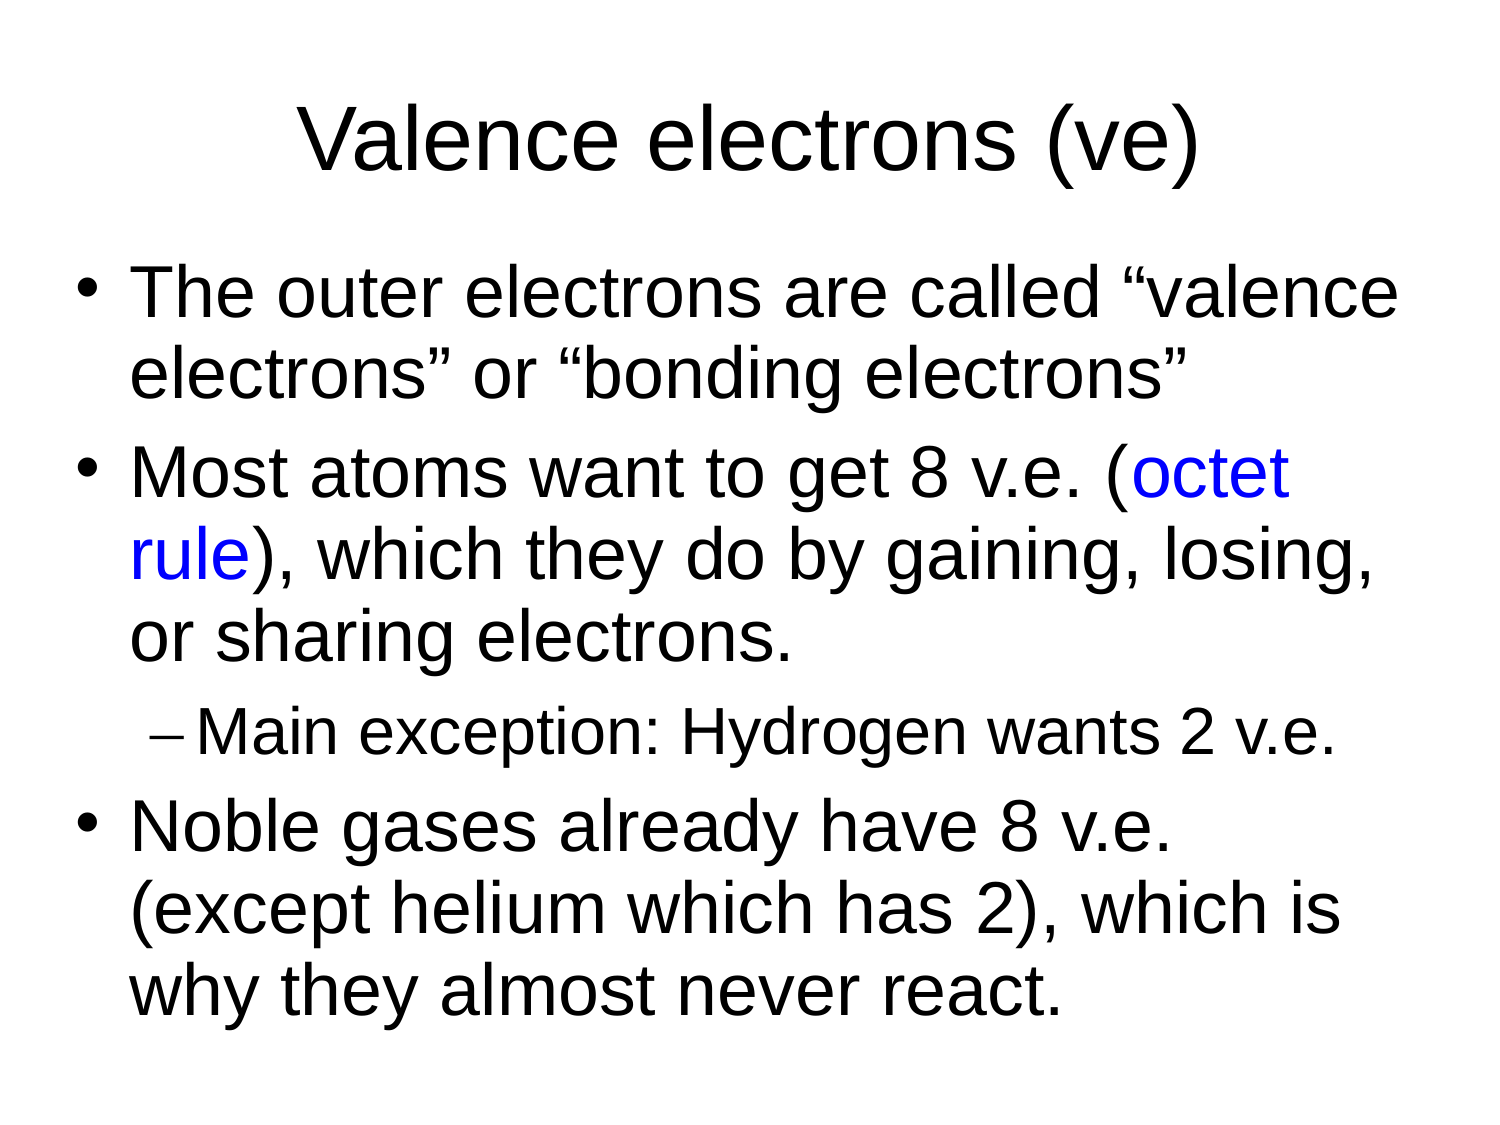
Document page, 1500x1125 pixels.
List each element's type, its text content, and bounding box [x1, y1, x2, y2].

subtitle The outer electrons are called “valence electrons” or “bonding electrons” Most atoms want to get 8 v.e. (octet rule), which they do by gaining, losing, or sharing electrons. Main exception: Hydrogen wants 2 v.e. Noble gases already have 8 v.e. (except helium which has 2), which is why they almost never react. [75, 250, 1426, 1032]
title Valence electrons (ve) [75, 45, 1426, 233]
